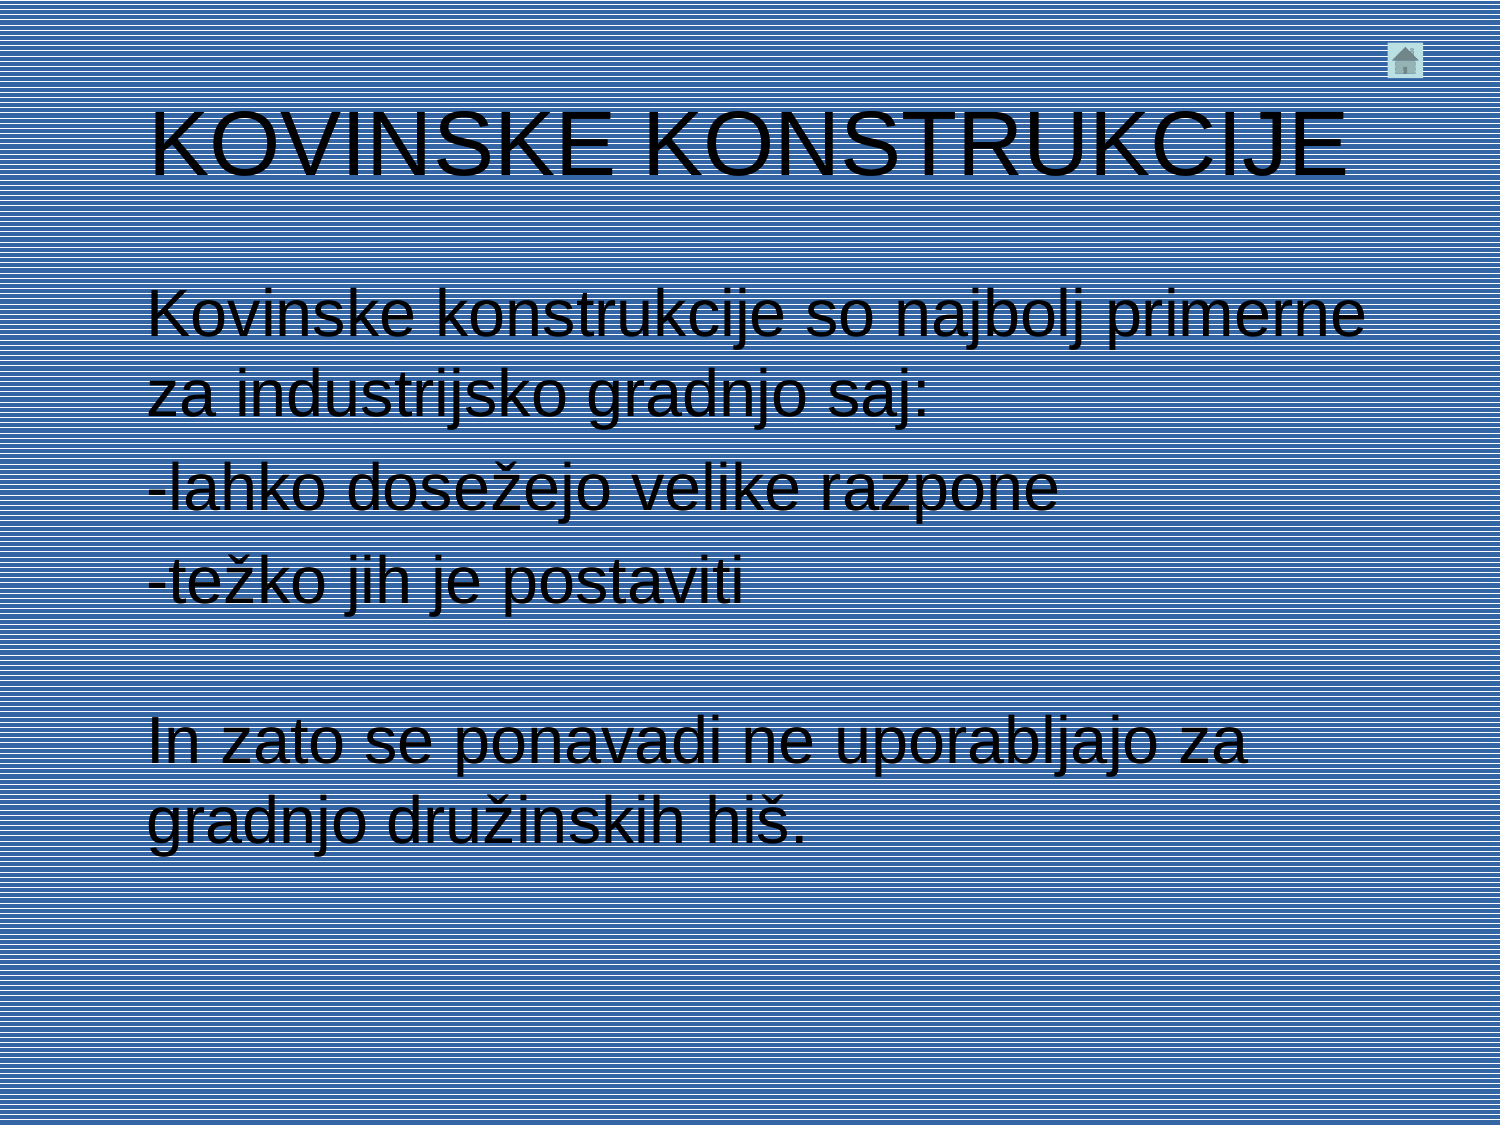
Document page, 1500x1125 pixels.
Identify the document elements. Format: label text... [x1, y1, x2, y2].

title KOVINSKE KONSTRUKCIJE [75, 45, 1425, 233]
list Kovinske konstrukcije so najbolj primerne za industrijsko gradnjo saj: -lahko dosežejo velike razpone -težko jih je postaviti In zato se ponavadi ne uporabljajo za gradnjo družinskih hiš. [75, 262, 1425, 1005]
text_box [1387, 42, 1424, 79]
